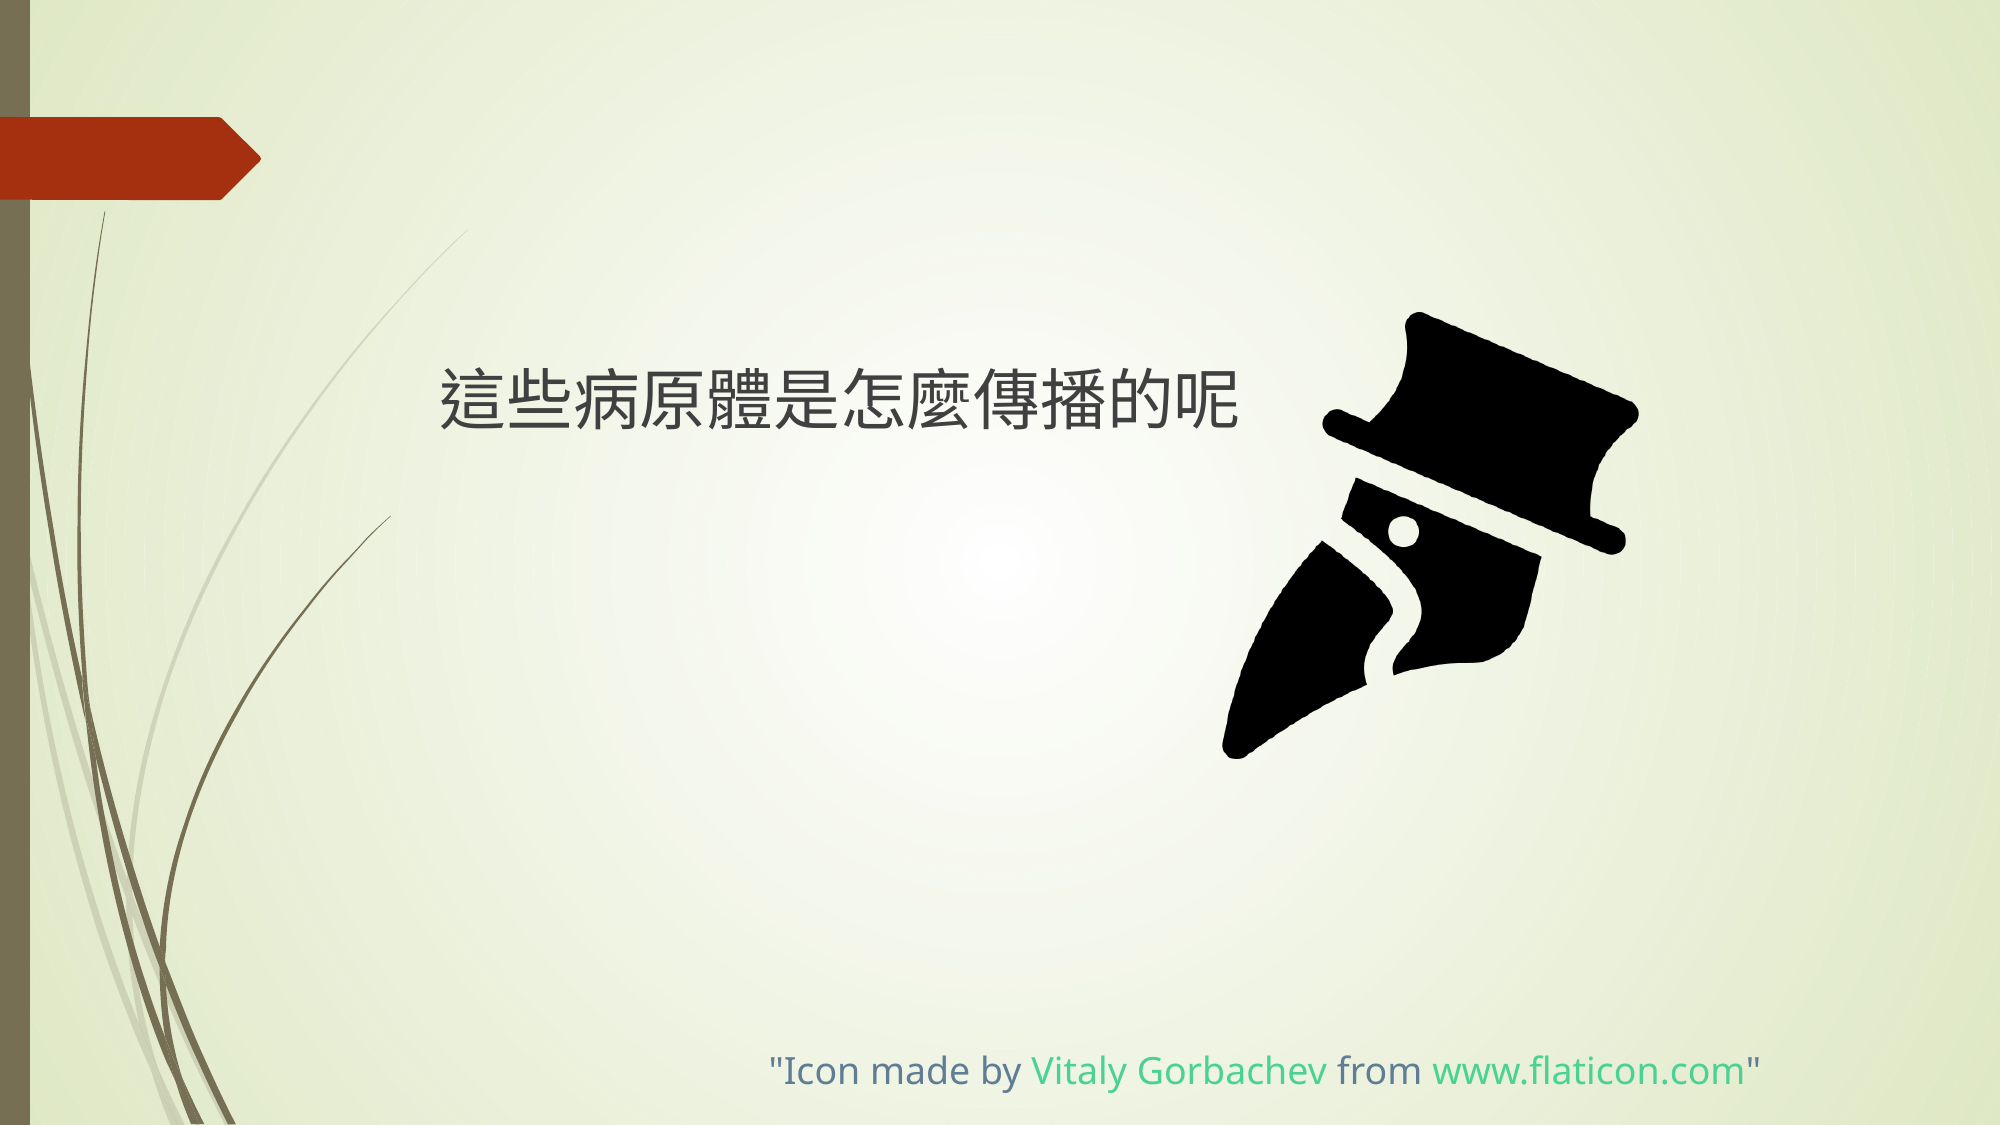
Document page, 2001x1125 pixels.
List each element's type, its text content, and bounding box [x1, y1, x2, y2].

text_box "Icon made by Vitaly Gorbachev from www.flaticon.com" [754, 1039, 1776, 1105]
list 這些病原體是怎麼傳播的呢 [424, 350, 1888, 970]
picture [1207, 312, 1653, 759]
